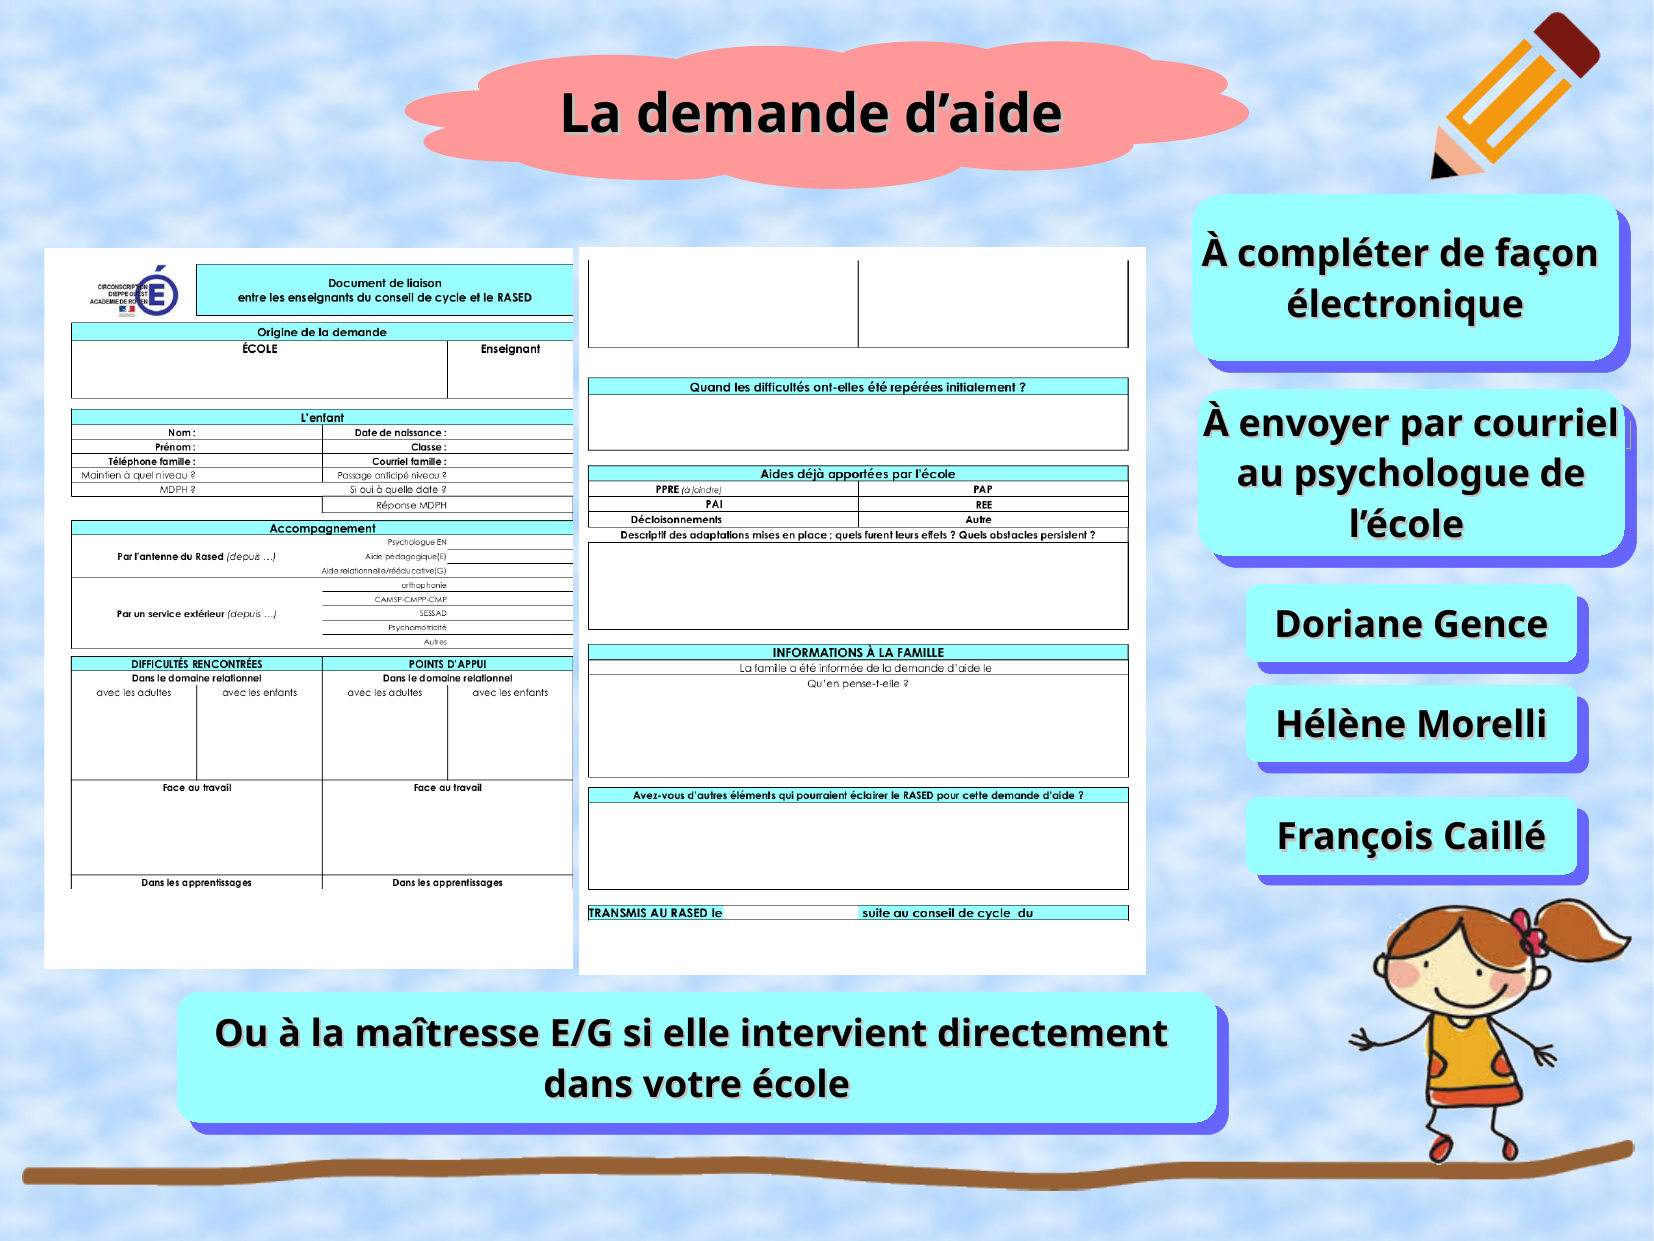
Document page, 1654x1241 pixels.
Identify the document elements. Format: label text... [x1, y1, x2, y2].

text_box Hélène Morelli [1246, 685, 1577, 762]
text_box Doriane Gence [1246, 584, 1577, 662]
text_box À envoyer par courriel au psychologue de l’école [1198, 389, 1625, 556]
text_box À compléter de façon électronique [1192, 194, 1619, 361]
text_box La demande d’aide [404, 41, 1250, 189]
text_box François Caillé [1246, 797, 1577, 875]
text_box Ou à la maîtresse E/G si elle intervient directement dans votre école [177, 992, 1217, 1123]
picture [0, 0, 1654, 1241]
